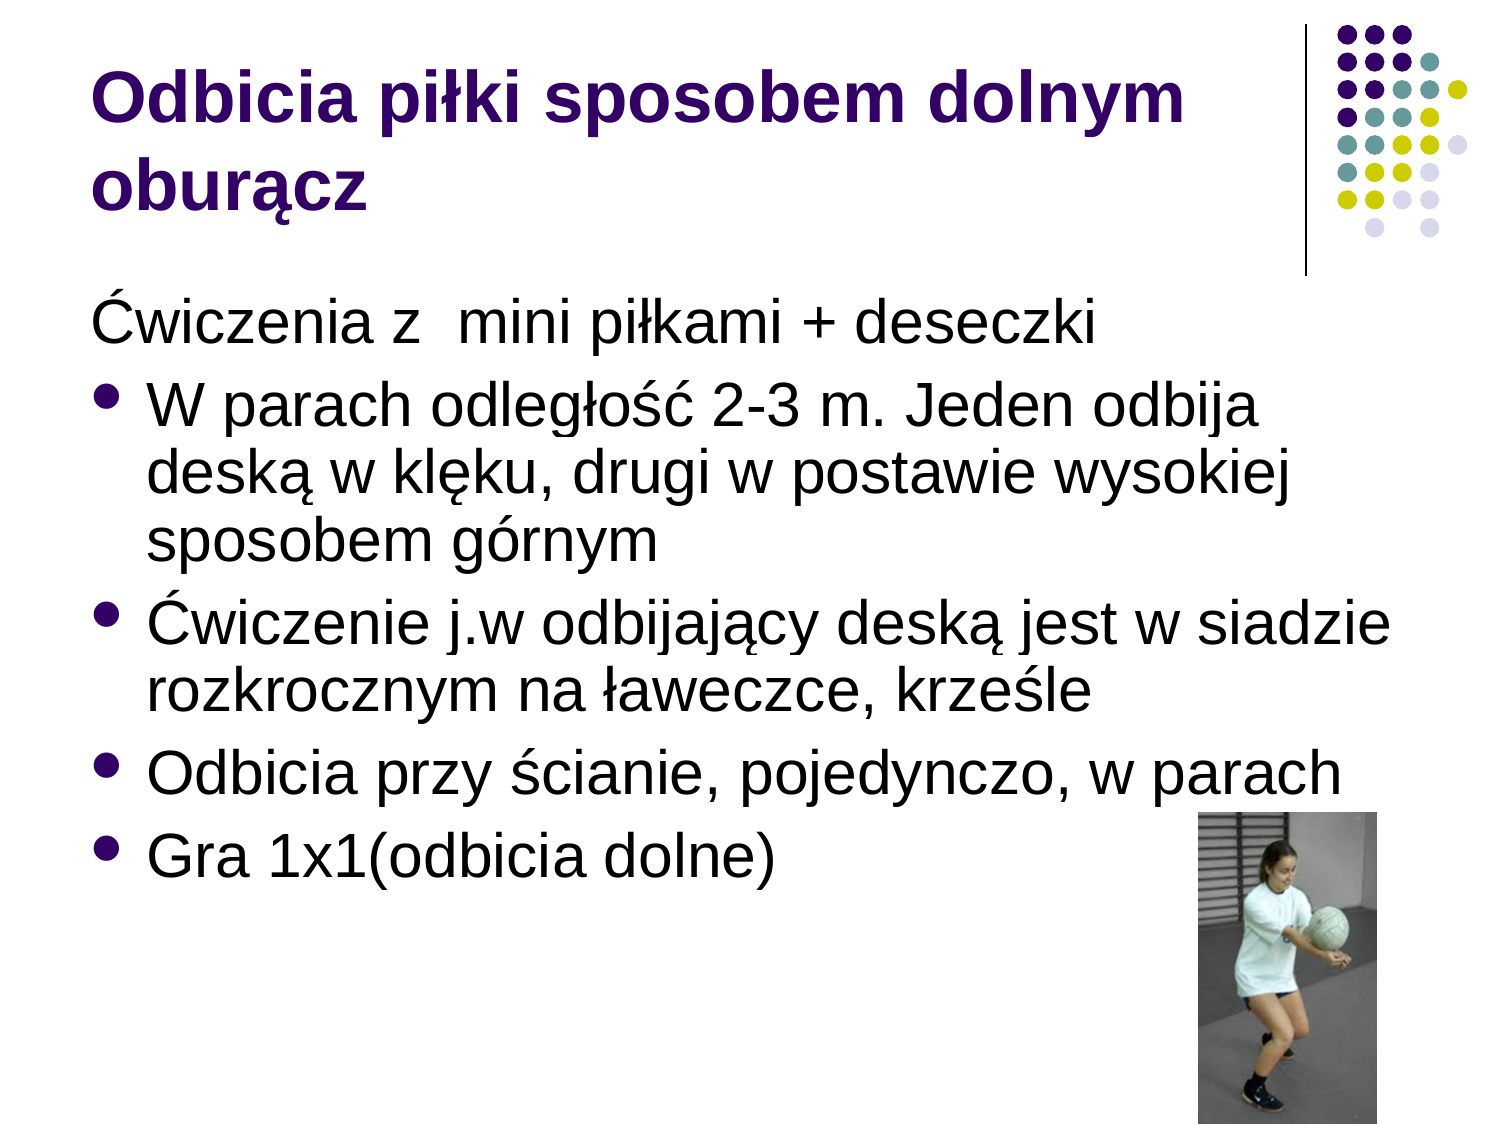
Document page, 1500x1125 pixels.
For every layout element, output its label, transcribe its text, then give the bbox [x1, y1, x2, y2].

title Odbicia piłki sposobem dolnym oburącz [74, 20, 1313, 233]
picture [1198, 812, 1377, 1124]
list Ćwiczenia z mini piłkami + deseczki W parach odległość 2-3 m. Jeden odbija deską w klęku, drugi w postawie wysokiej sposobem górnym Ćwiczenie j.w odbijający deską jest w siadzie rozkrocznym na ławeczce, krześle Odbicia przy ścianie, pojedynczo, w parach Gra 1x1(odbicia dolne) [75, 282, 1426, 1006]
